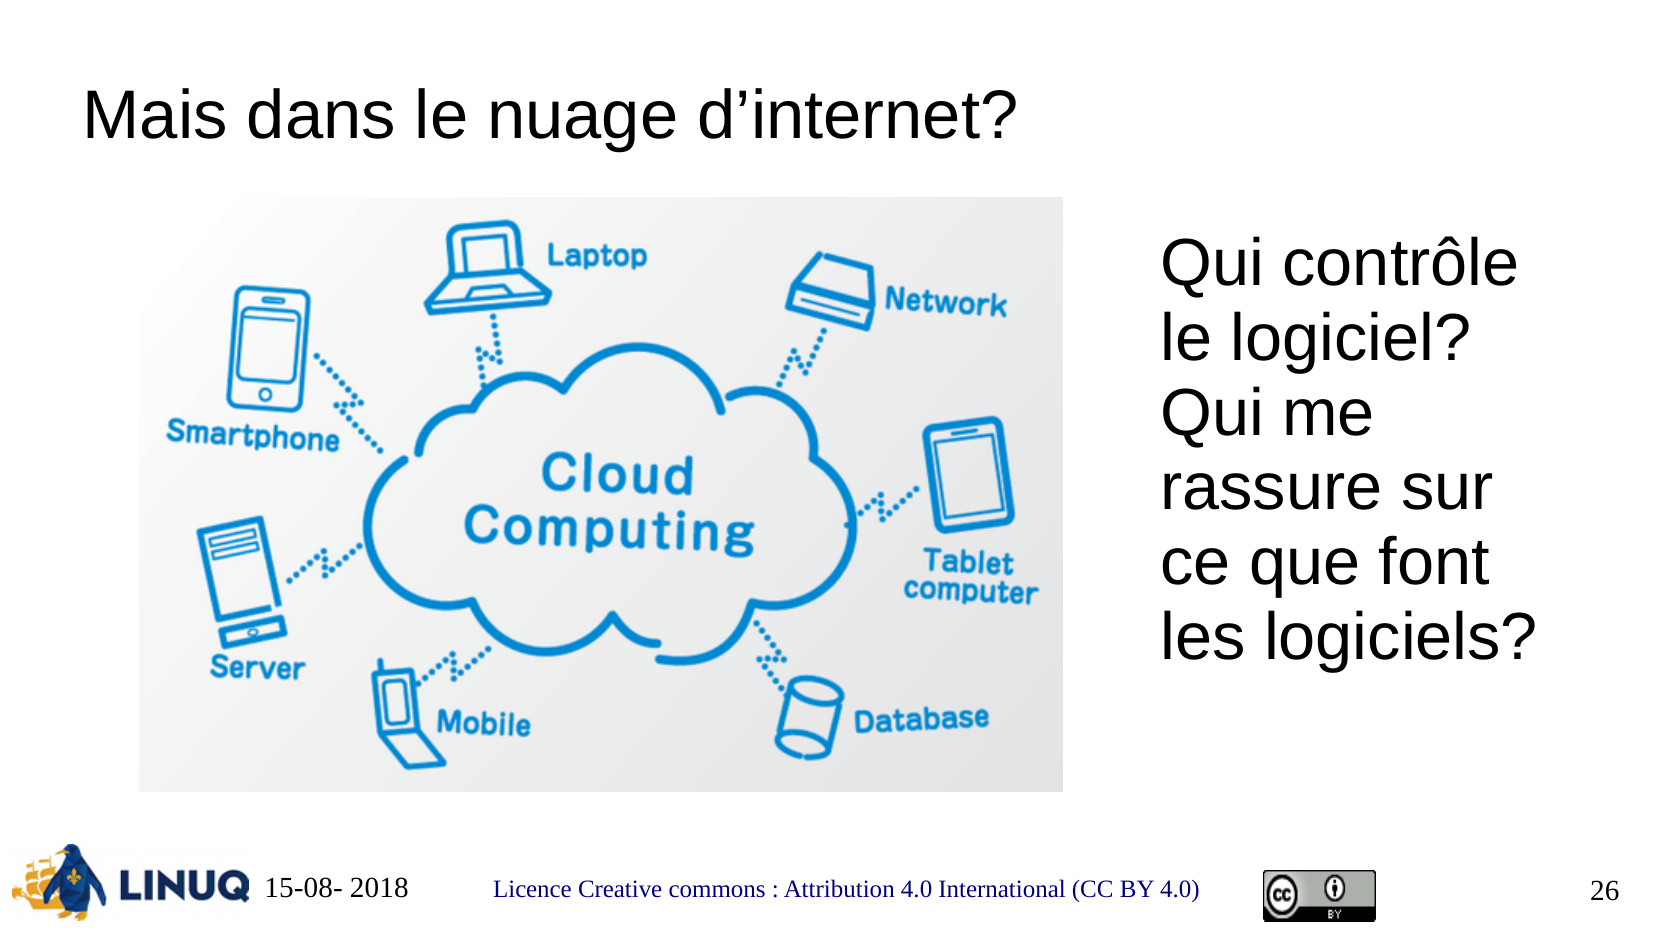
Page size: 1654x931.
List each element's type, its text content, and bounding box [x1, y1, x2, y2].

picture [11, 844, 249, 921]
picture [1263, 870, 1376, 922]
picture [139, 197, 1063, 792]
title Mais dans le nuage d’internet? [82, 37, 1571, 193]
text_box Qui contrôle le logiciel? Qui me rassure sur ce que font les logiciels? [1145, 217, 1583, 756]
